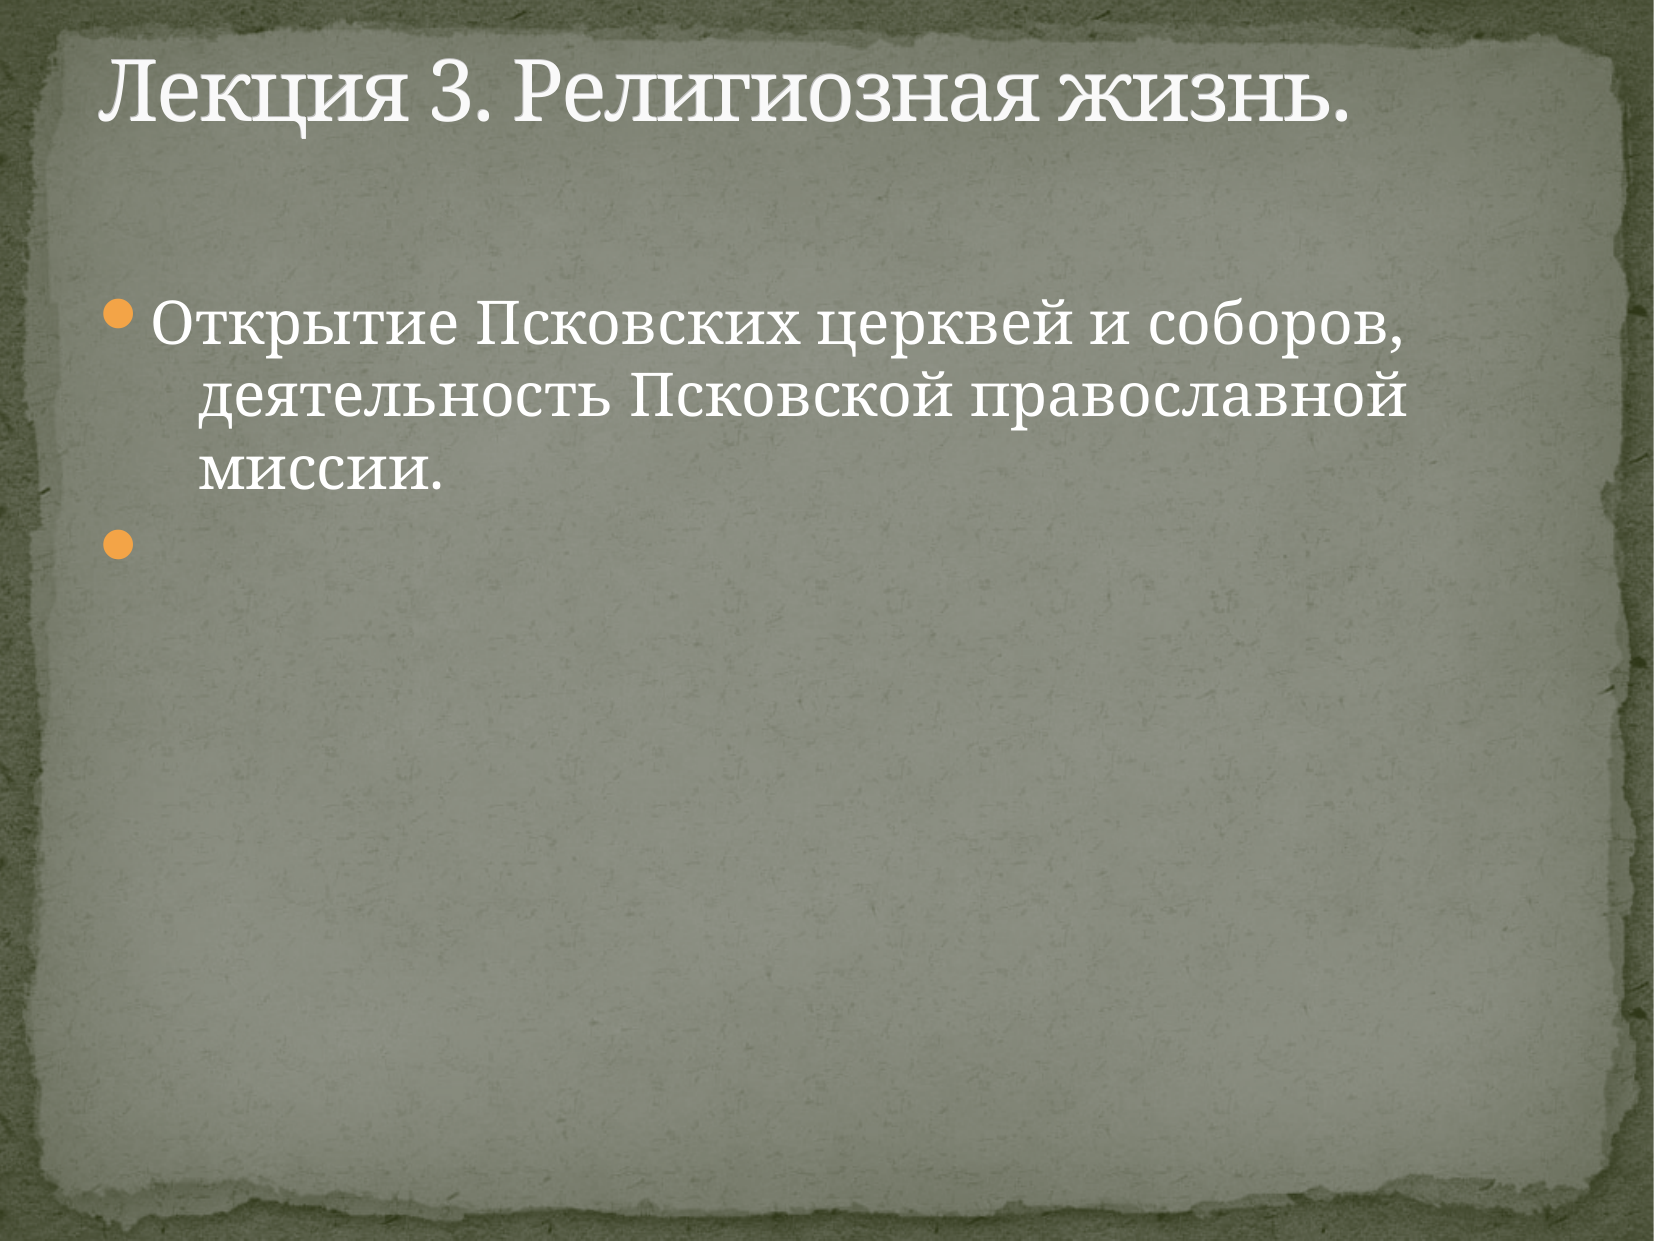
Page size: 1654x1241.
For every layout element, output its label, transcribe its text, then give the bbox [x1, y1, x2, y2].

title Лекция 3. Религиозная жизнь. [82, 27, 1571, 249]
list Открытие Псковских церквей и соборов, деятельность Псковской православной миссии. [82, 275, 1571, 1103]
